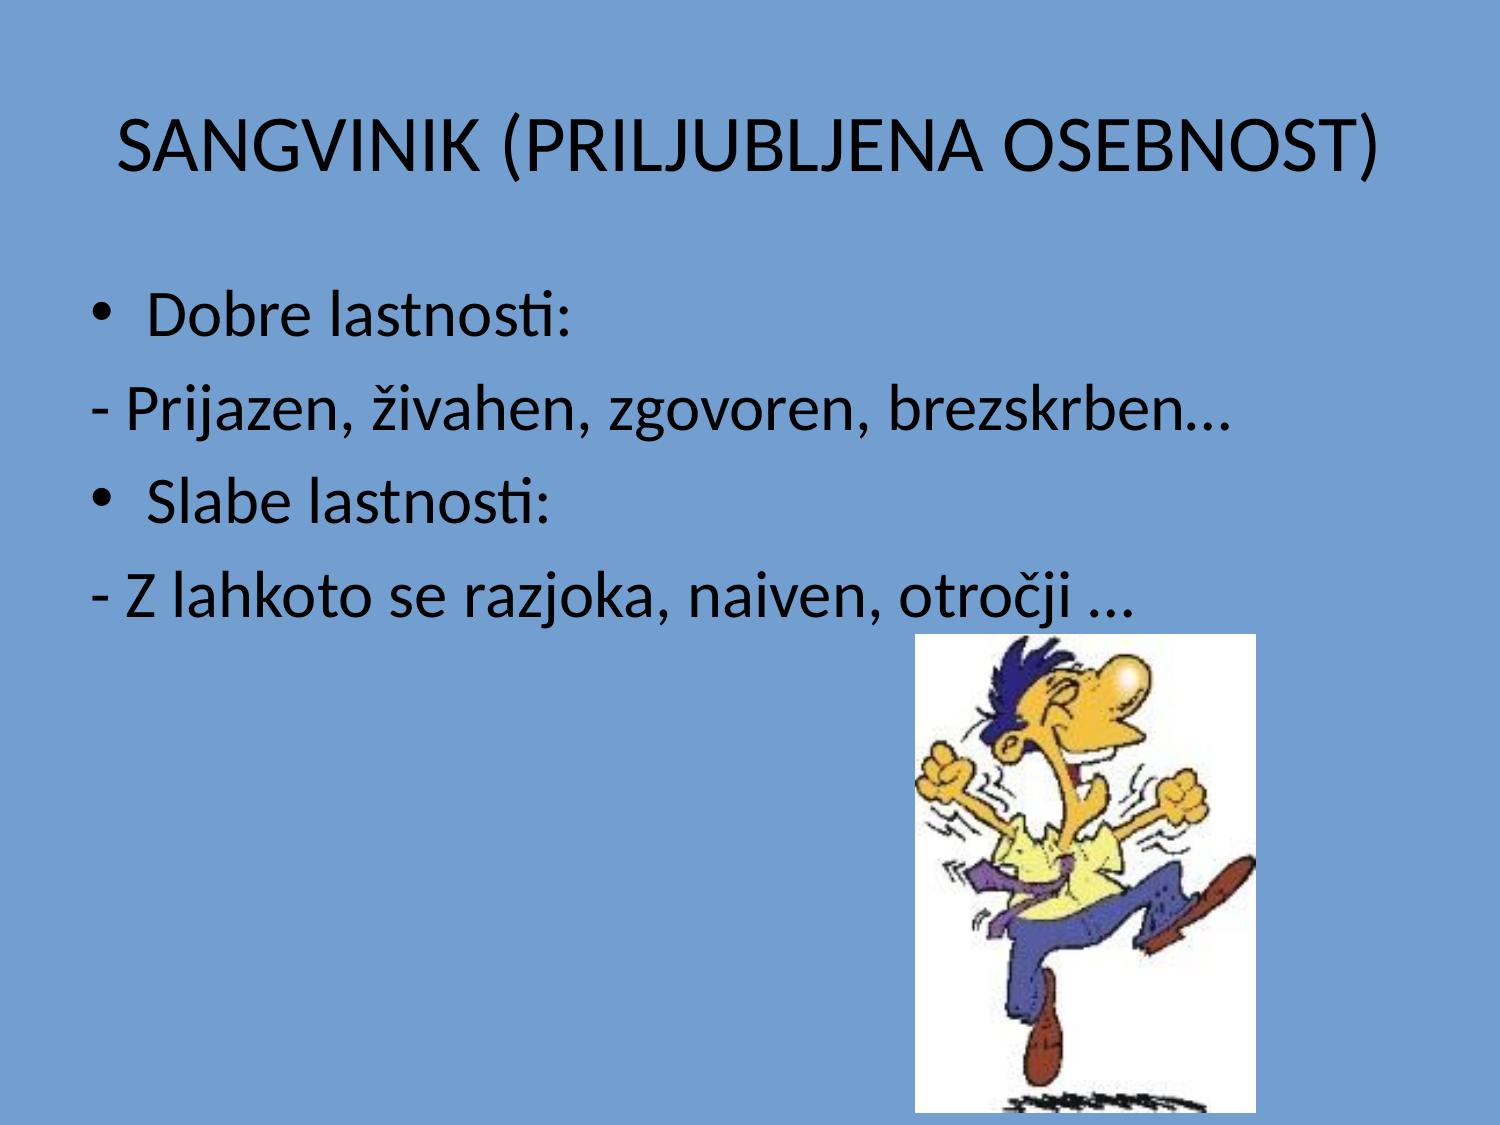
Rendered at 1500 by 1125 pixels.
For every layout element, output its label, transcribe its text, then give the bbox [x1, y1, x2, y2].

list Dobre lastnosti: - Prijazen, živahen, zgovoren, brezskrben… Slabe lastnosti: - Z lahkoto se razjoka, naiven, otročji … [75, 262, 1425, 1005]
title SANGVINIK (PRILJUBLJENA OSEBNOST) [75, 45, 1425, 233]
picture [915, 634, 1256, 1113]
